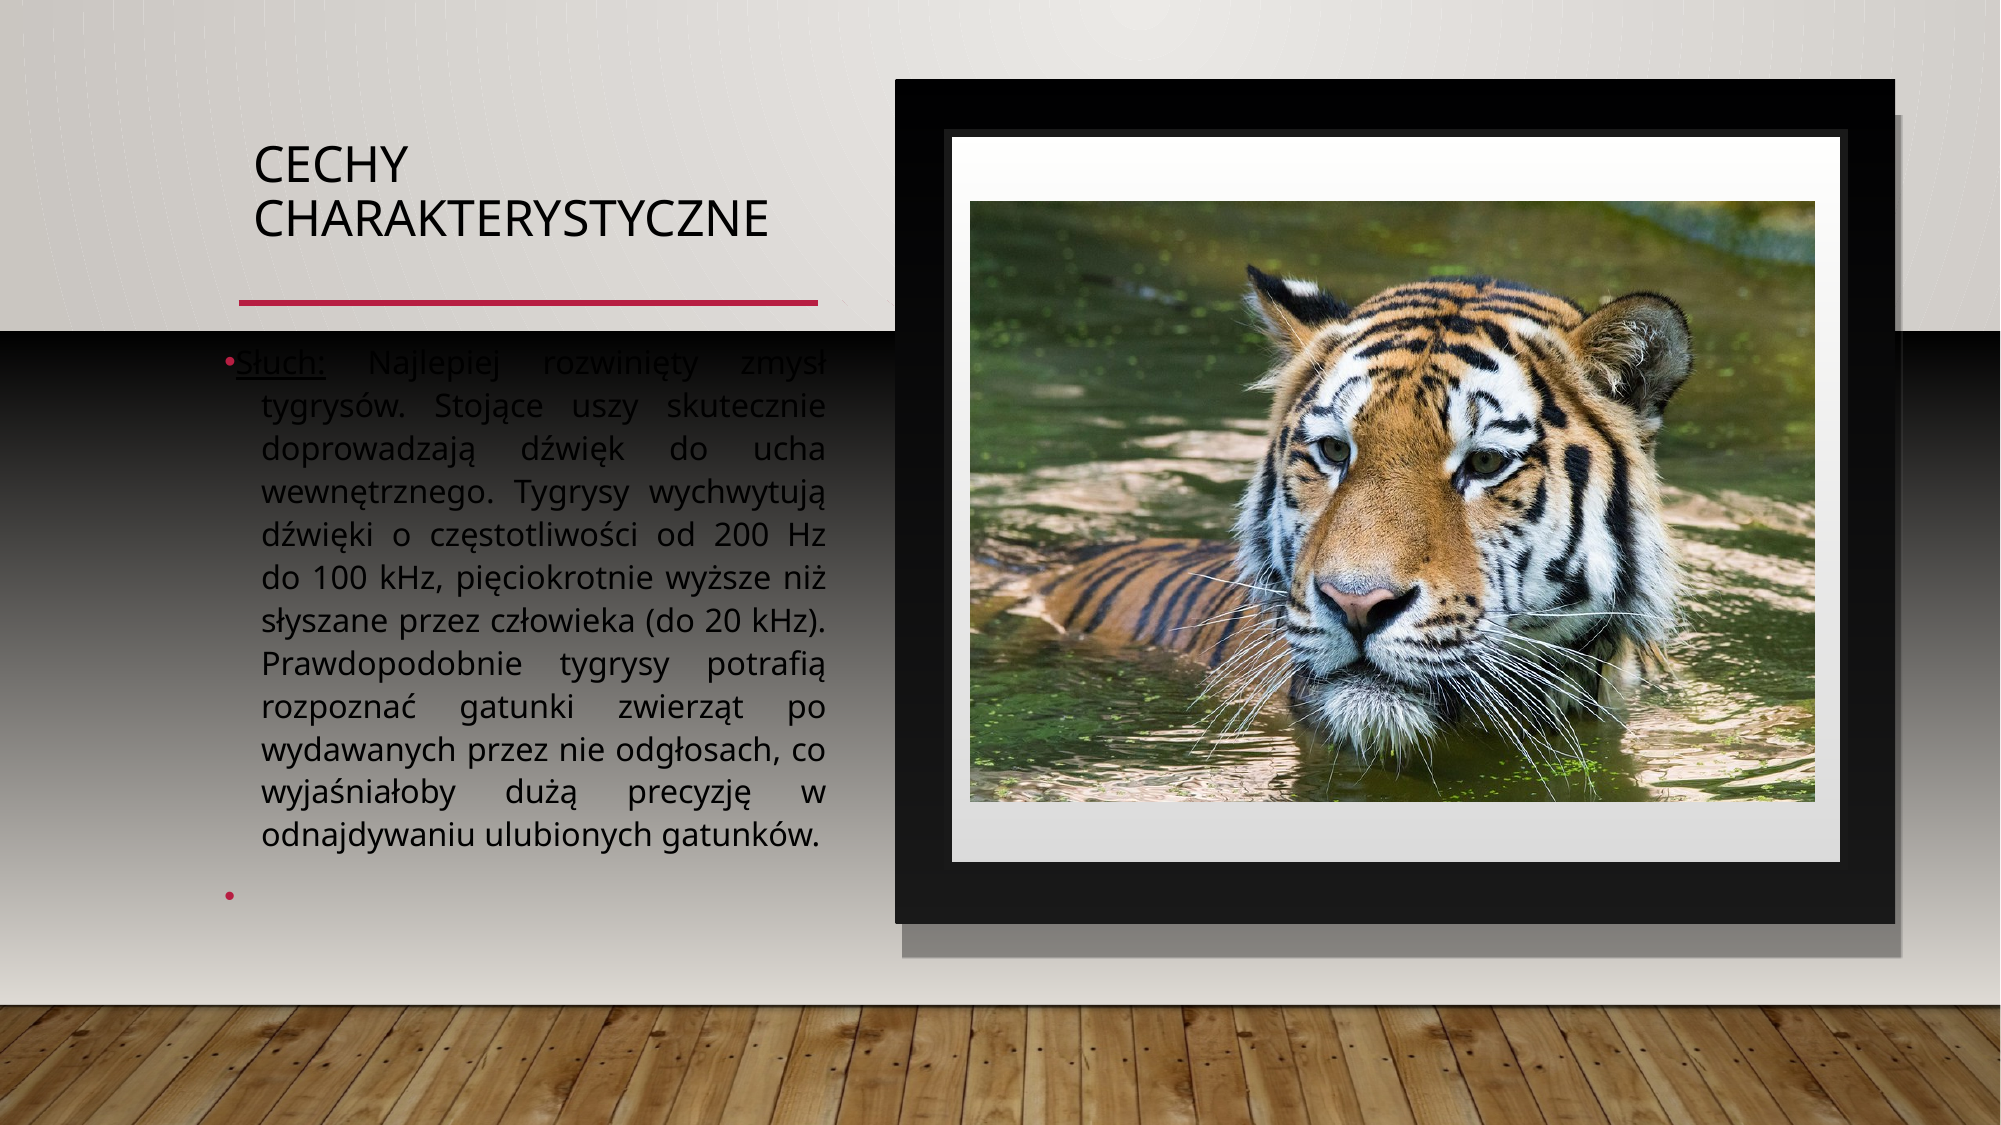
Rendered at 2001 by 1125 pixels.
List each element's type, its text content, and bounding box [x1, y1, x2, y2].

text_box [0, 0, 2000, 1005]
picture [0, 1005, 2000, 1125]
picture [970, 201, 1815, 802]
title Cechy charakterystyczne [238, 131, 818, 305]
list Słuch: Najlepiej rozwinięty zmysł tygrysów. Stojące uszy skutecznie doprowadzają dźwięk do ucha wewnętrznego. Tygrysy wychwytują dźwięki o częstotliwości od 200 Hz do 100 kHz, pięciokrotnie wyższe niż słyszane przez człowieka (do 20 kHz). Prawdopodobnie tygrysy potrafią rozpoznać gatunki zwierząt po wydawanych przez nie odgłosach, co wyjaśniałoby dużą precyzję w odnajdywaniu ulubionych gatunków. [209, 330, 843, 897]
